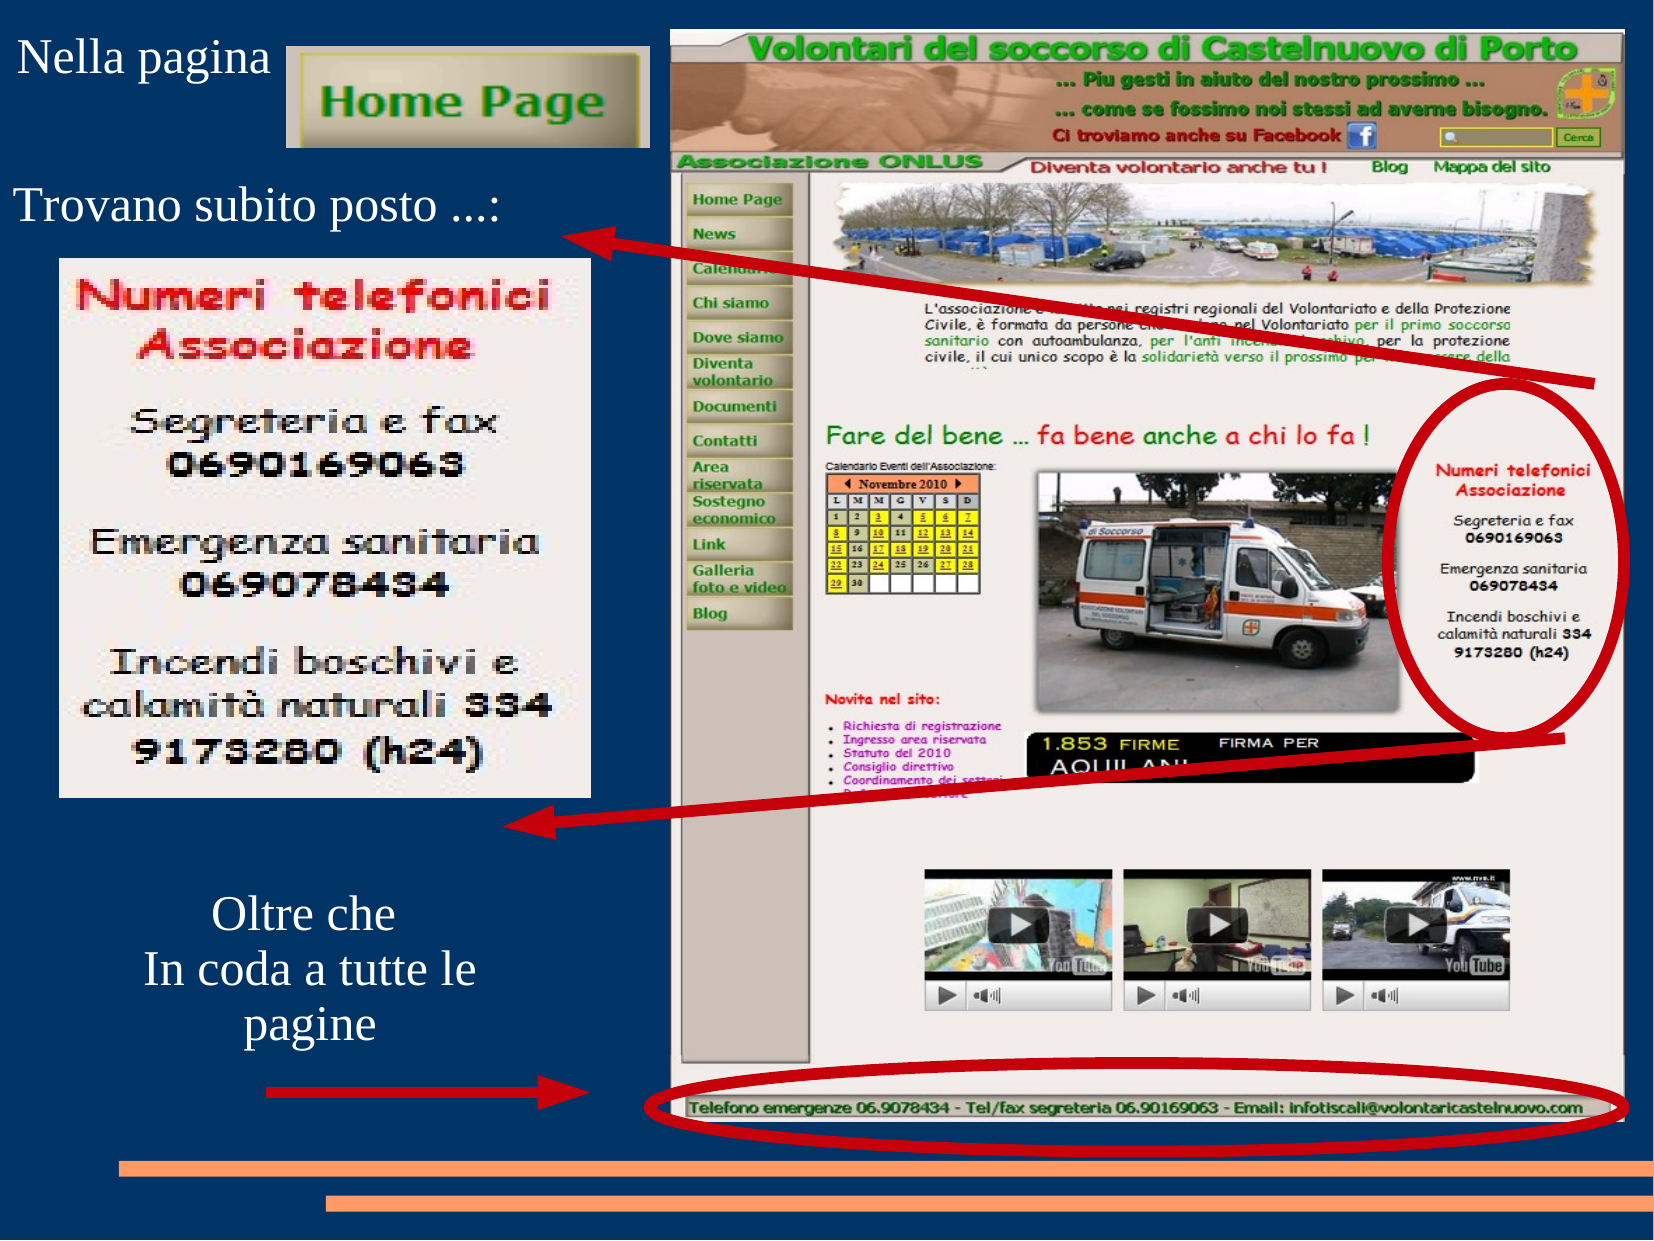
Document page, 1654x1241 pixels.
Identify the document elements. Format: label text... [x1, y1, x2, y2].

picture [1616, 1118, 1625, 1123]
text_box Oltre che In coda a tutte le pagine [88, 885, 532, 1063]
picture [59, 258, 591, 798]
text_box Trovano subito posto ...: [0, 177, 532, 234]
picture [670, 1069, 1616, 1123]
picture [286, 46, 650, 148]
picture [1394, 390, 1618, 732]
text_box Nella pagina [16, 29, 287, 143]
picture [670, 29, 1625, 1097]
